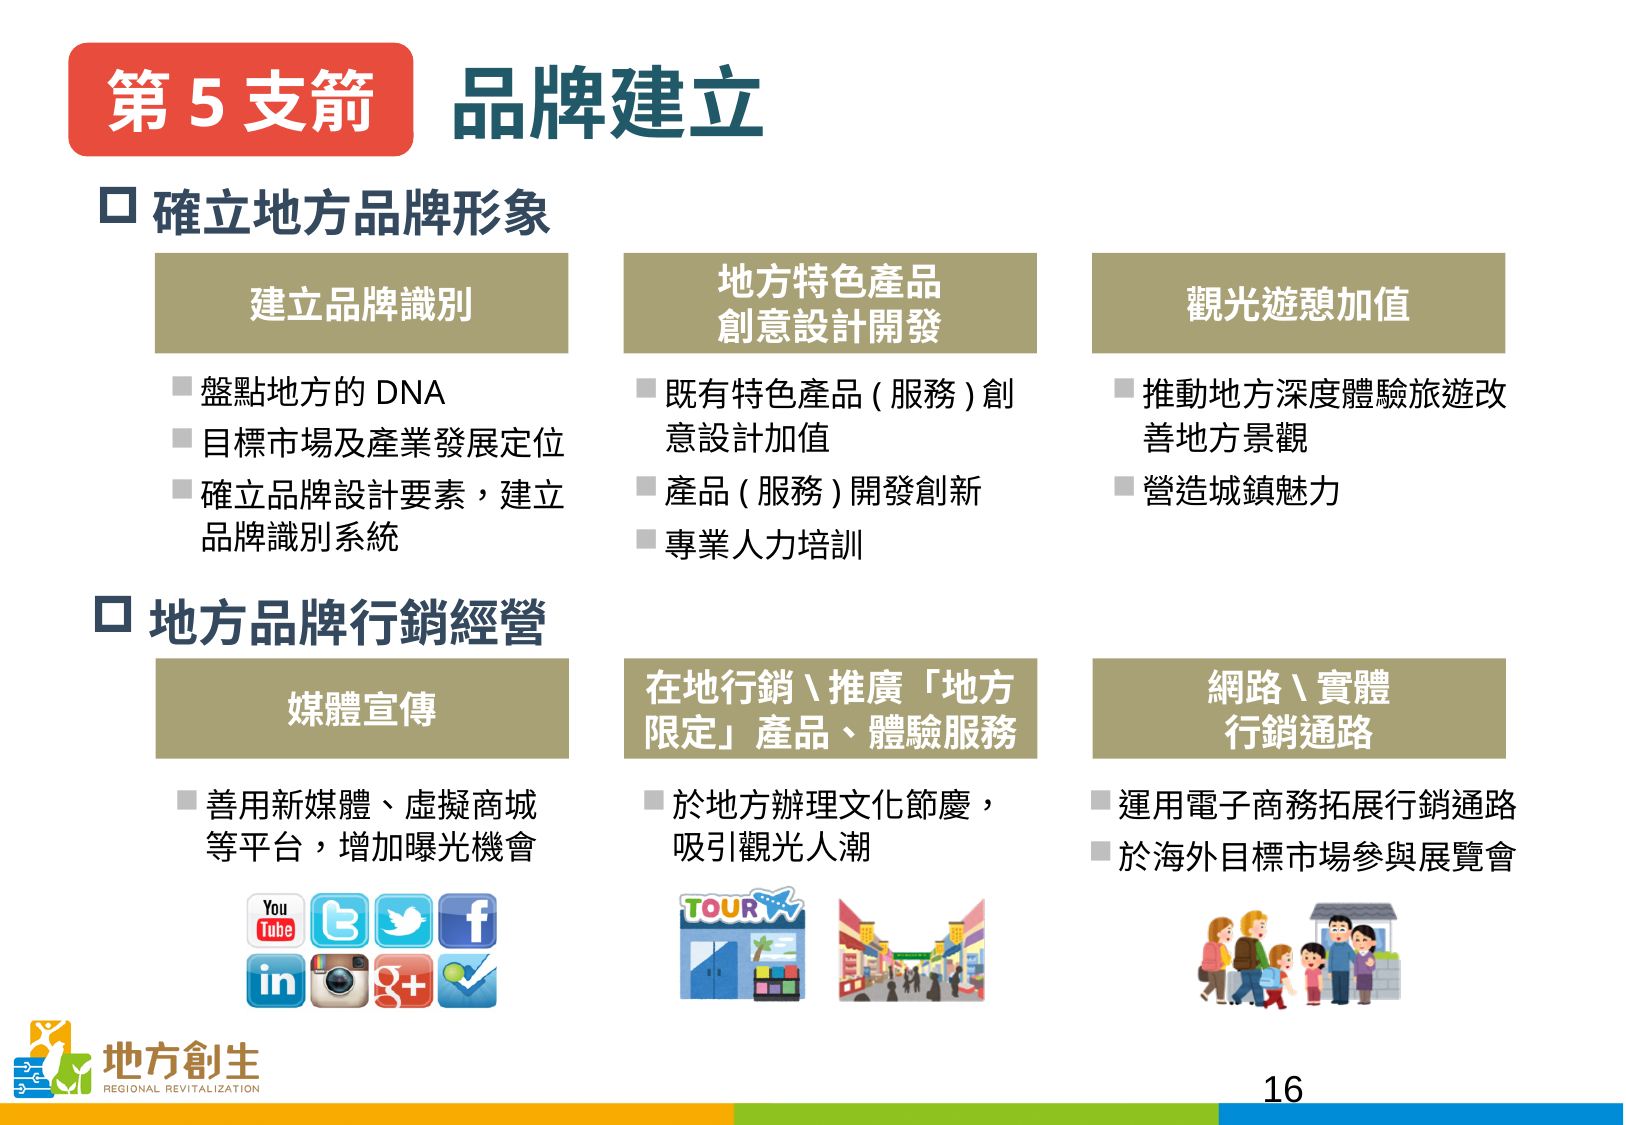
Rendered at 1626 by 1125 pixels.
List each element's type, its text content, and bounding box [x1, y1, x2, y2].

text_box 地方特色產品 創意設計開發 [623, 252, 1037, 354]
picture [9, 1013, 259, 1100]
text_box 第5支箭 [68, 42, 414, 157]
picture [246, 893, 497, 1012]
text_box 運用電子商務拓展行銷通路 於海外目標市場參與展覽會 [1073, 775, 1544, 1005]
text_box 在地行銷\推廣「地方限定」產品、體驗服務 [624, 658, 1038, 759]
text_box 於地方辦理文化節慶， 吸引觀光人潮 [626, 775, 1053, 875]
picture [1194, 889, 1405, 1024]
picture [674, 881, 811, 1007]
picture [834, 889, 989, 1007]
text_box 推動地方深度體驗旅遊改善地方景觀 營造城鎮魅力 [1097, 361, 1541, 527]
text_box 確立地方品牌形象 [21, 174, 627, 249]
text_box 網路\實體 行銷通路 [1092, 658, 1506, 759]
text_box 觀光遊憩加值 [1092, 252, 1506, 354]
text_box 媒體宣傳 [155, 658, 569, 759]
title 品牌建立 [434, 7, 1544, 195]
text_box 既有特色產品(服務)創意設計加值 產品(服務)開發創新 專業人力培訓 [619, 361, 1050, 579]
text_box 盤點地方的DNA 目標市場及產業發展定位 確立品牌設計要素，建立品牌識別系統 [155, 361, 603, 556]
text_box 善用新媒體、虛擬商城等平台，增加曝光機會 [159, 775, 577, 917]
text_box <編號> [1247, 1057, 1625, 1118]
text_box 地方品牌行銷經營 [75, 583, 564, 659]
text_box 建立品牌識別 [154, 252, 569, 354]
